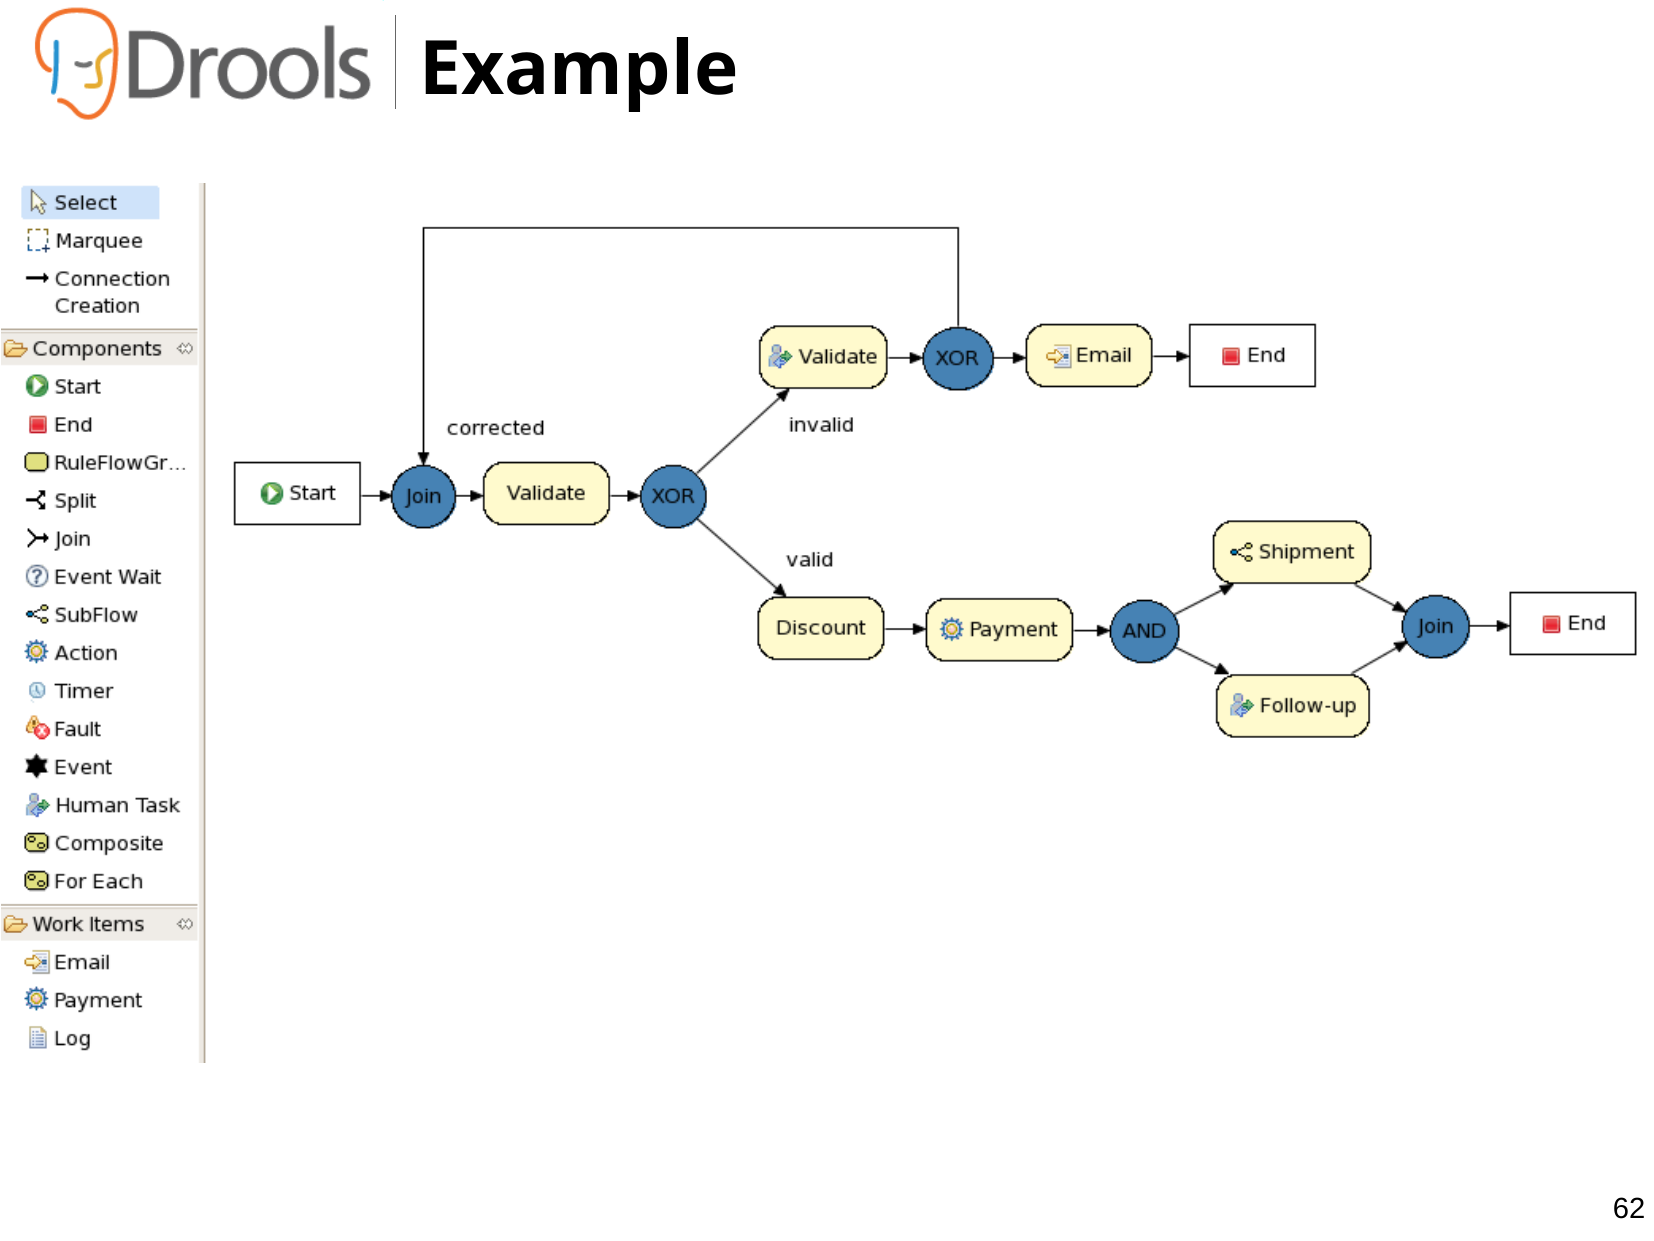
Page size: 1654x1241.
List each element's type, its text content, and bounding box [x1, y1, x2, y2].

title Example [419, 12, 1630, 118]
picture [1, 183, 1651, 1063]
picture [29, 0, 384, 126]
